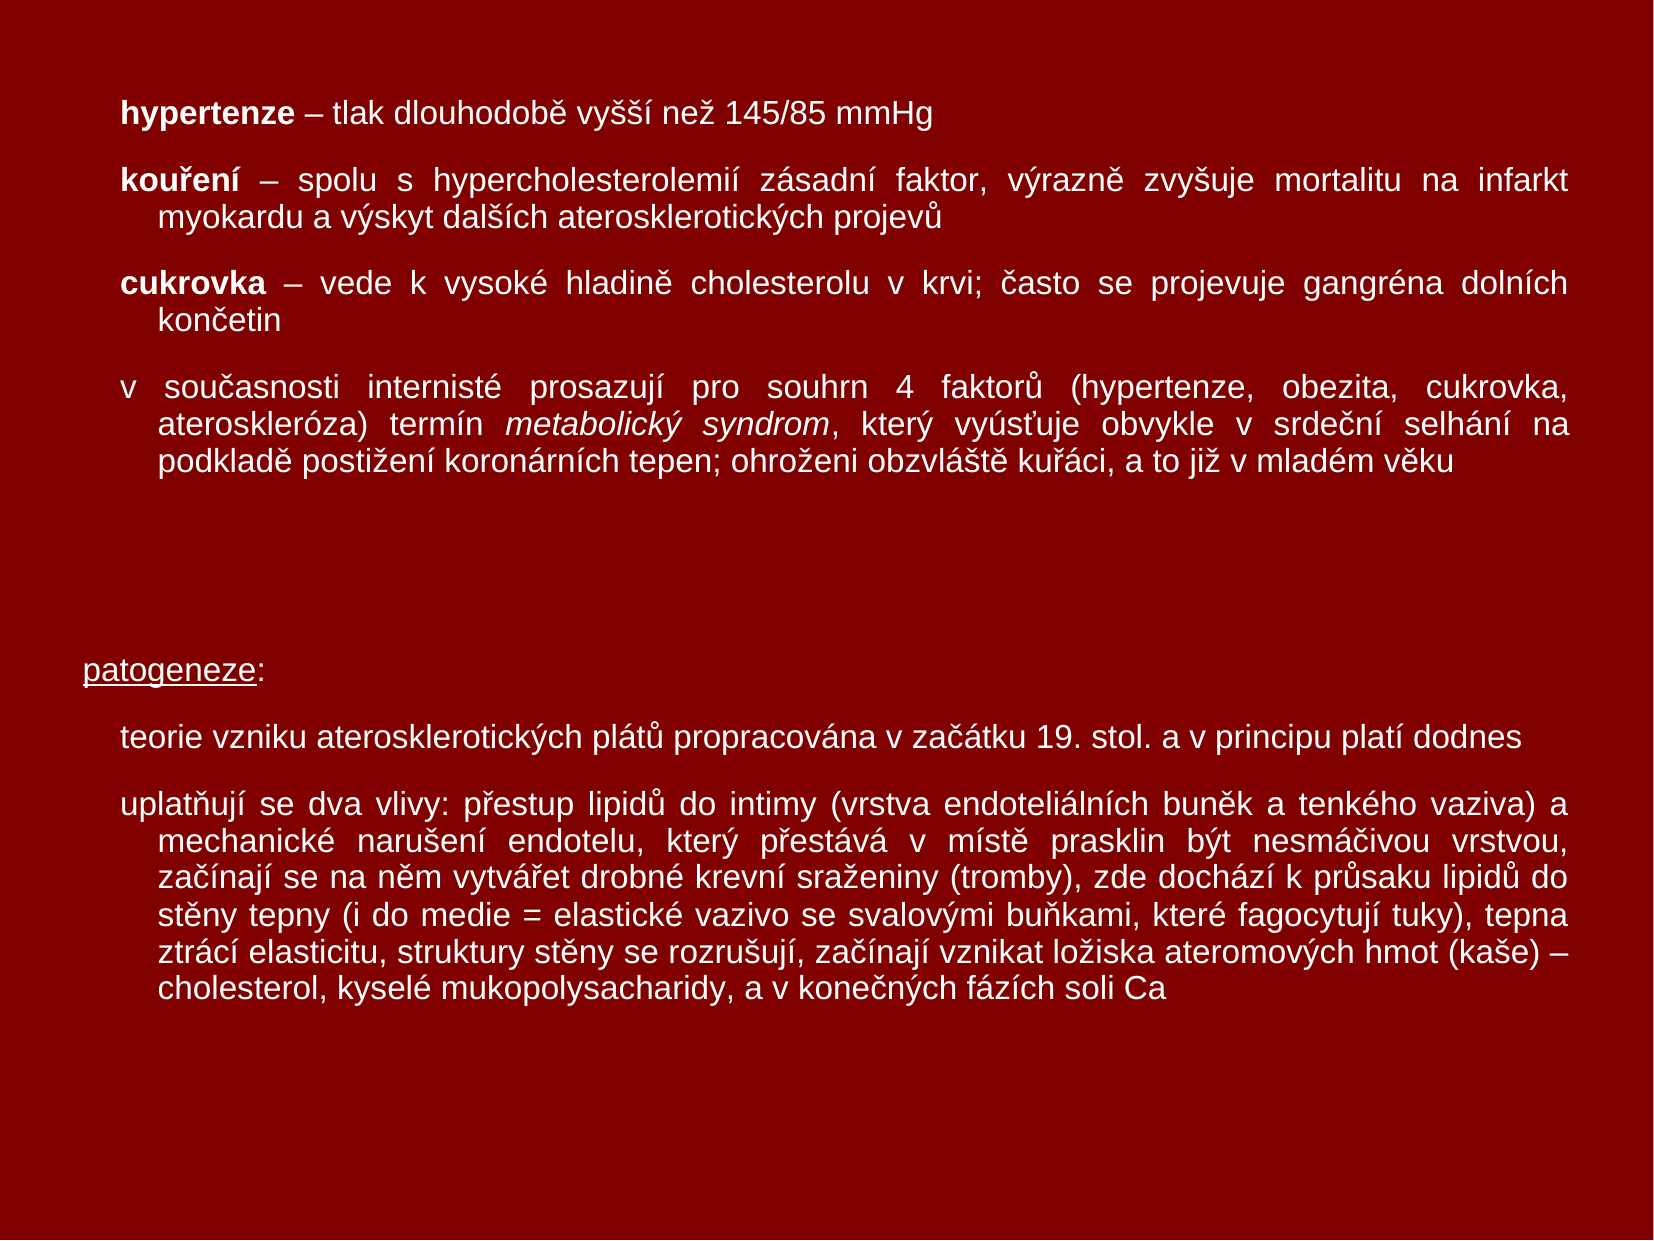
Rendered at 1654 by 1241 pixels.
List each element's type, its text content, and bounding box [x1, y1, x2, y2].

list hypertenze – tlak dlouhodobě vyšší než 145/85 mmHg kouření – spolu s hypercholesterolemií zásadní faktor, výrazně zvyšuje mortalitu na infarkt myokardu a výskyt dalších aterosklerotických projevů cukrovka – vede k vysoké hladině cholesterolu v krvi; často se projevuje gangréna dolních končetin v současnosti internisté prosazují pro souhrn 4 faktorů (hypertenze, obezita, cukrovka, ateroskleróza) termín metabolický syndrom, který vyúsťuje obvykle v srdeční selhání na podkladě postižení koronárních tepen; ohroženi obzvláště kuřáci, a to již v mladém věku patogeneze: teorie vzniku aterosklerotických plátů propracována v začátku 19. stol. a v principu platí dodnes uplatňují se dva vlivy: přestup lipidů do intimy (vrstva endoteliálních buněk a tenkého vaziva) a mechanické narušení endotelu, který přestává v místě prasklin být nesmáčivou vrstvou, začínají se na něm vytvářet drobné krevní sraženiny (tromby), zde dochází k průsaku lipidů do stěny tepny (i do medie = elastické vazivo se svalovými buňkami, které fagocytují tuky), tepna ztrácí elasticitu, struktury stěny se rozrušují, začínají vznikat ložiska ateromových hmot (kaše) – cholesterol, kyselé mukopolysacharidy, a v konečných fázích soli Ca [82, 94, 1571, 1158]
